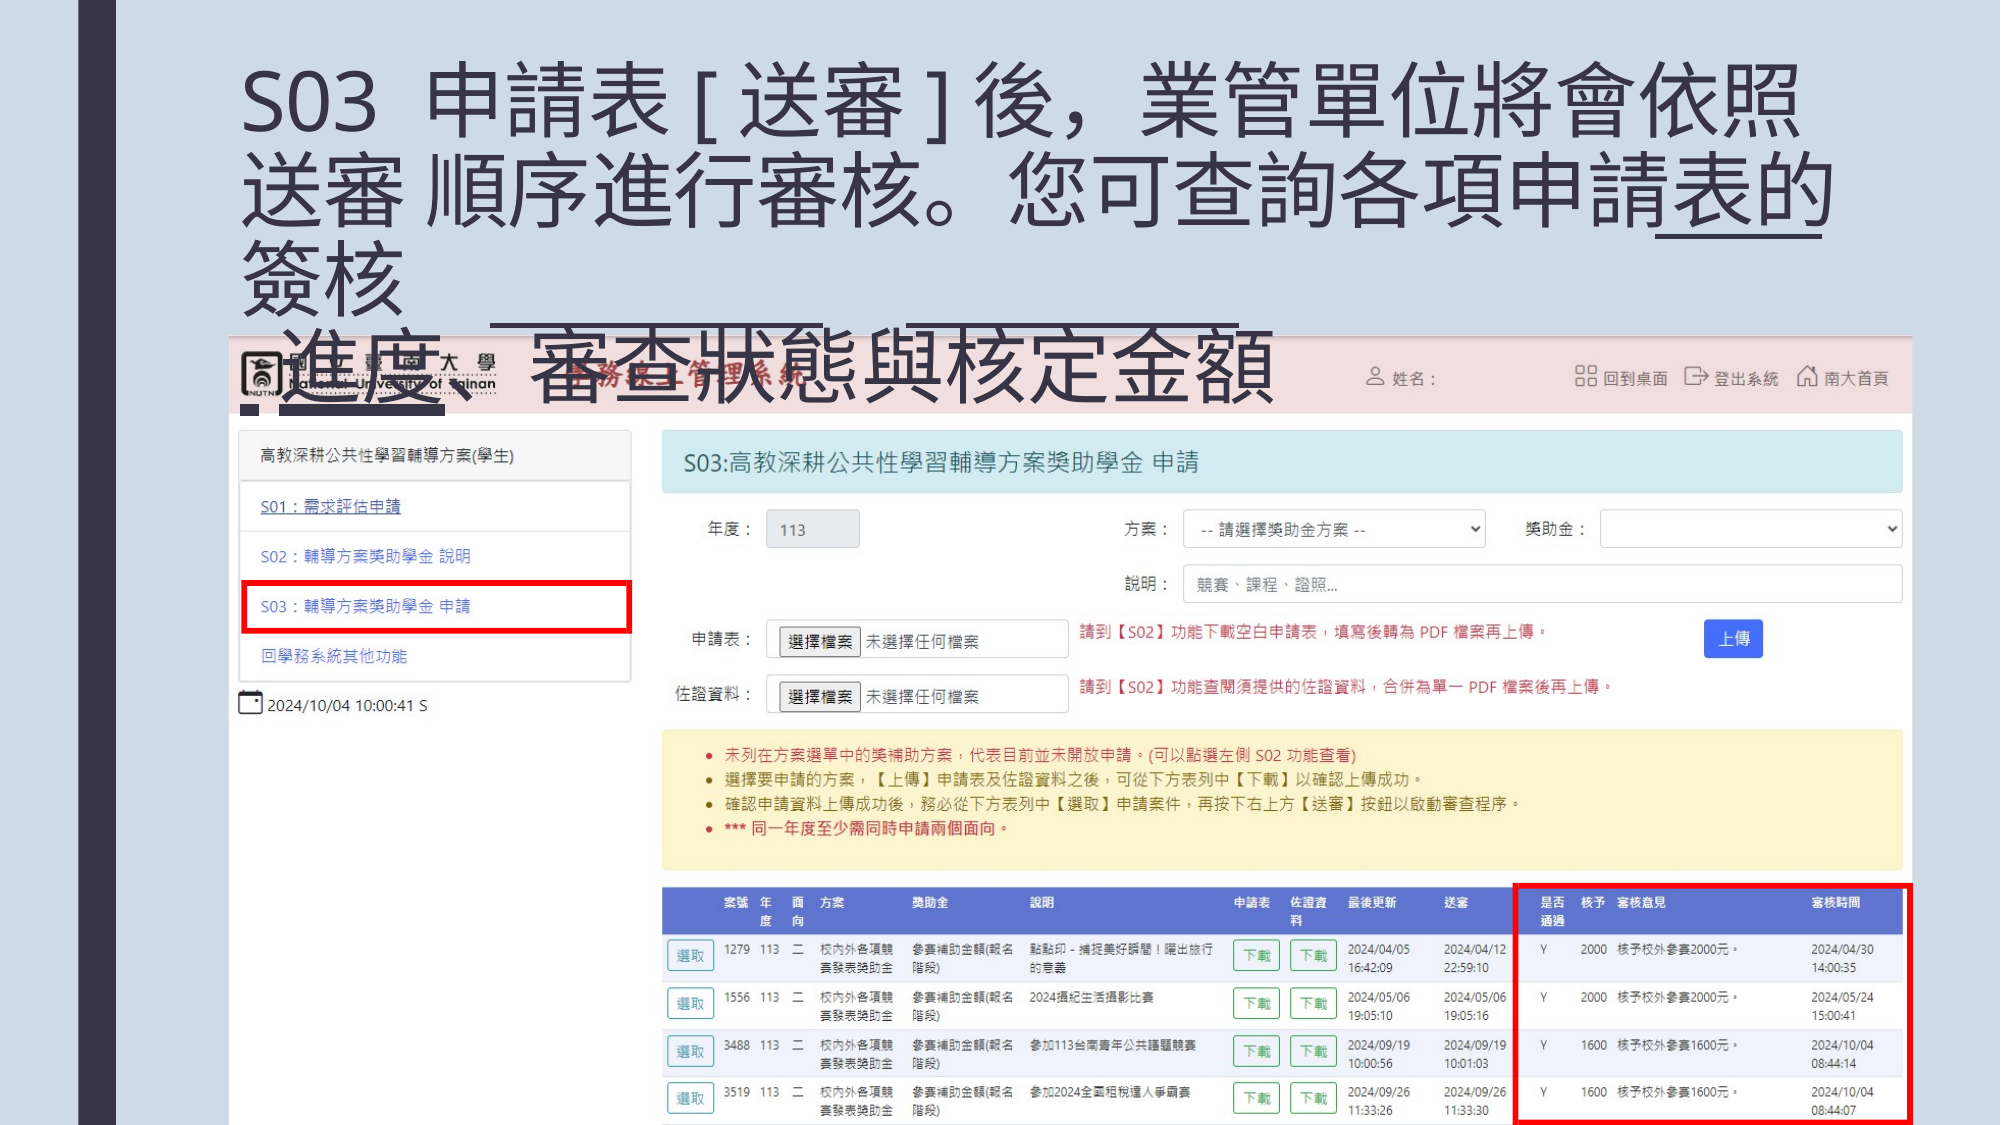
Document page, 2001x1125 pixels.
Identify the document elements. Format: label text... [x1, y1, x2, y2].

text_box [792, 336, 810, 340]
text_box [316, 373, 332, 382]
text_box [317, 336, 333, 341]
text_box [899, 336, 928, 378]
text_box [1244, 362, 1264, 370]
text_box [1244, 375, 1264, 383]
text_box [724, 336, 745, 399]
text_box [395, 380, 424, 390]
text_box S03 申請表[送審]後，業管單位將會依照送審 順序進行審核。您可查詢各項申請表的簽核 進度、審查狀態與核定金額 [237, 45, 1874, 328]
text_box [316, 359, 332, 368]
text_box [707, 336, 718, 351]
text_box [878, 336, 907, 378]
text_box [1244, 350, 1264, 357]
text_box [229, 336, 1913, 1125]
text_box [316, 346, 332, 354]
text_box [1133, 337, 1171, 352]
